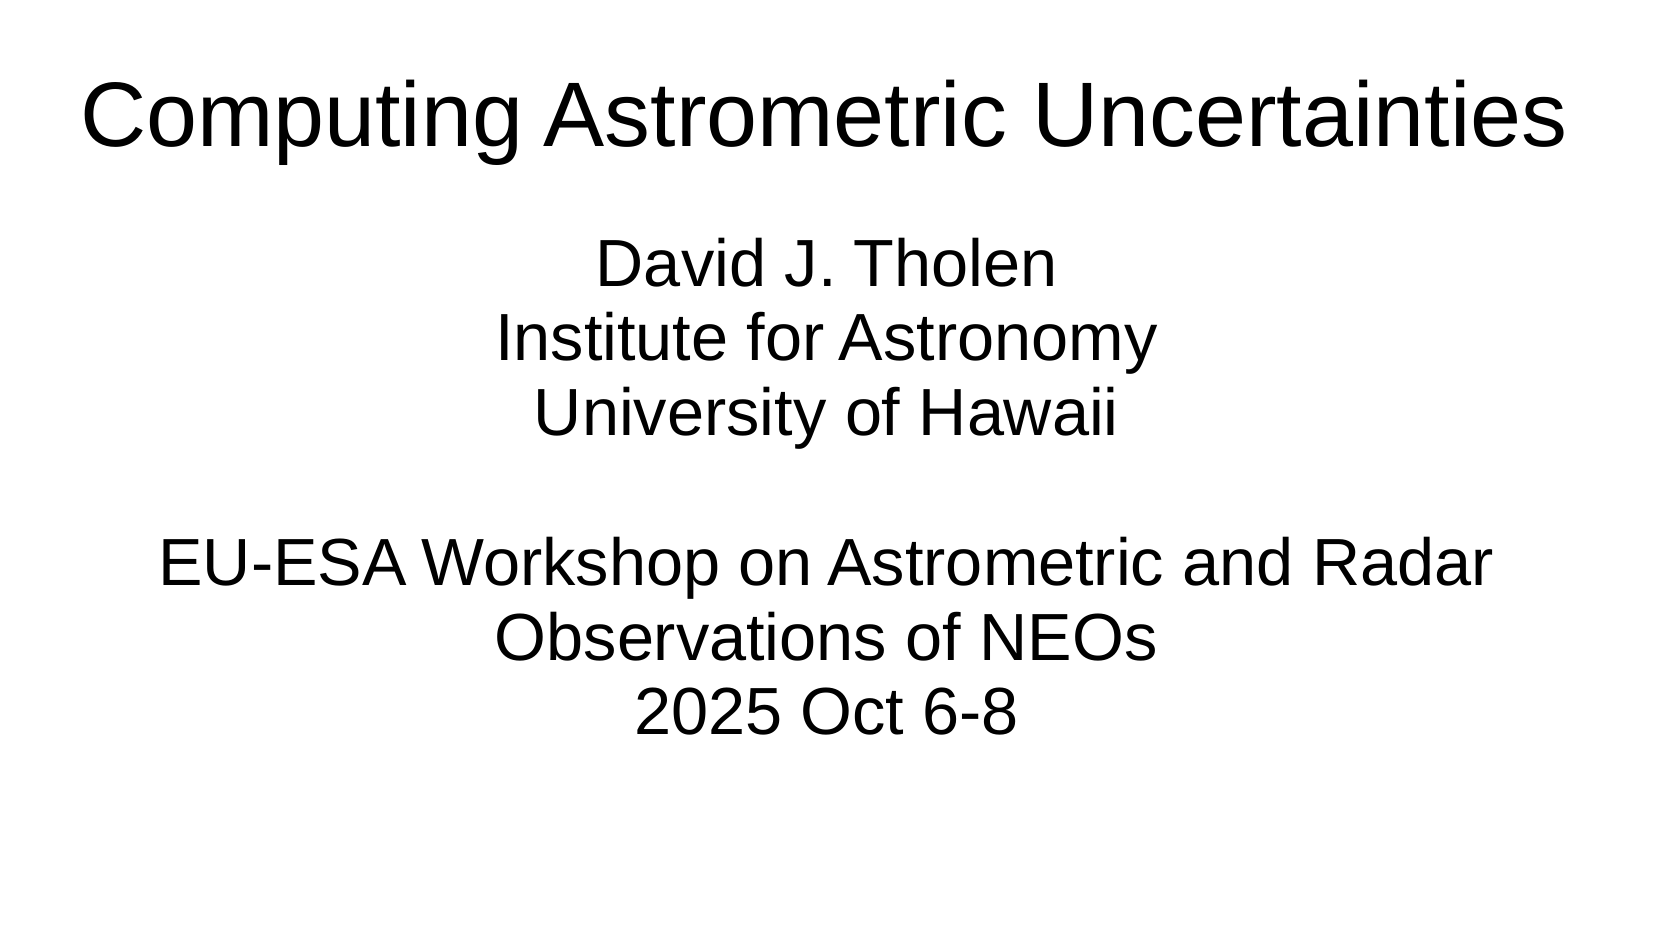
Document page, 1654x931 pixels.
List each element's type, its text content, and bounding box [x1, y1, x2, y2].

subtitle David J. Tholen Institute for Astronomy University of Hawaii EU-ESA Workshop on Astrometric and Radar Observations of NEOs 2025 Oct 6-8 [82, 217, 1571, 758]
title Computing Astrometric Uncertainties [37, 12, 1613, 218]
